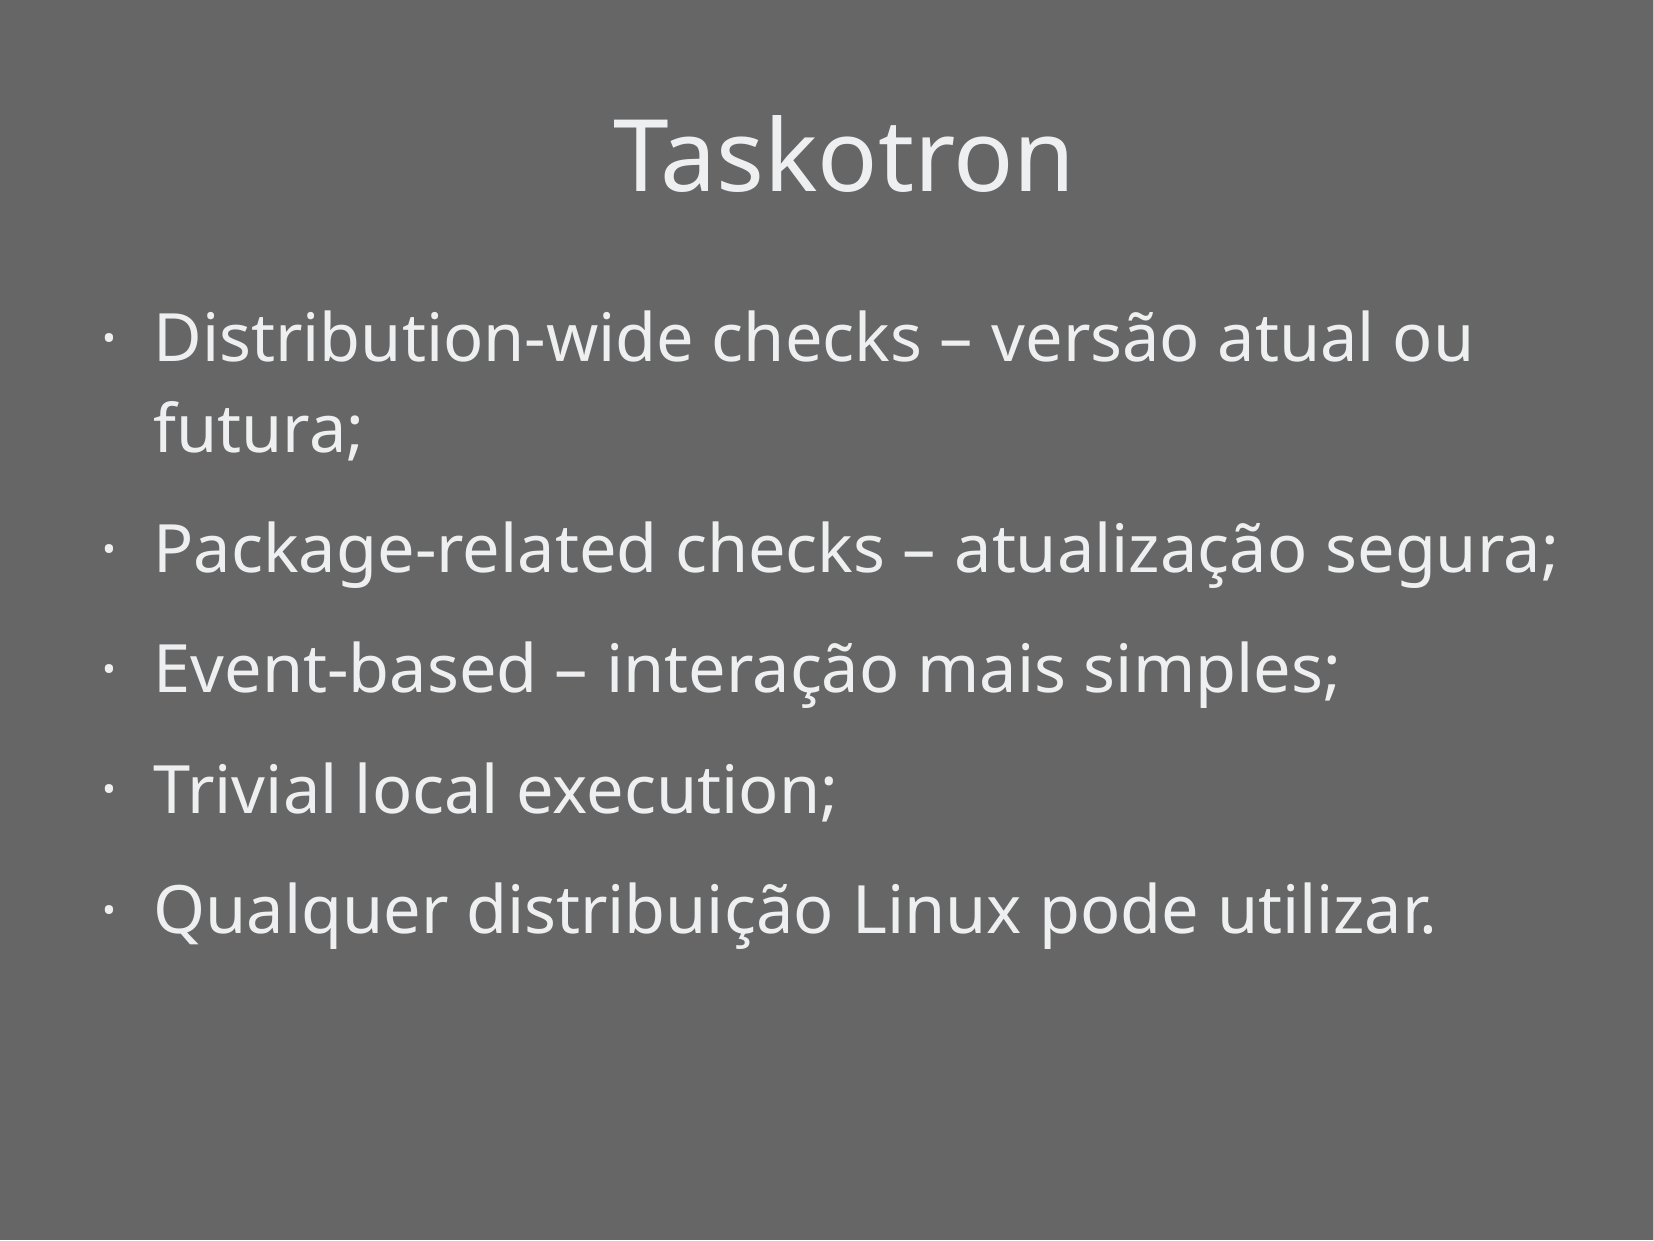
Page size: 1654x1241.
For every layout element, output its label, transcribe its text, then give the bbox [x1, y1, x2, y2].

list Distribution-wide checks – versão atual ou futura; Package-related checks – atualização segura; Event-based – interação mais simples; Trivial local execution; Qualquer distribuição Linux pode utilizar. [82, 290, 1571, 1010]
title Taskotron [82, 49, 1571, 257]
